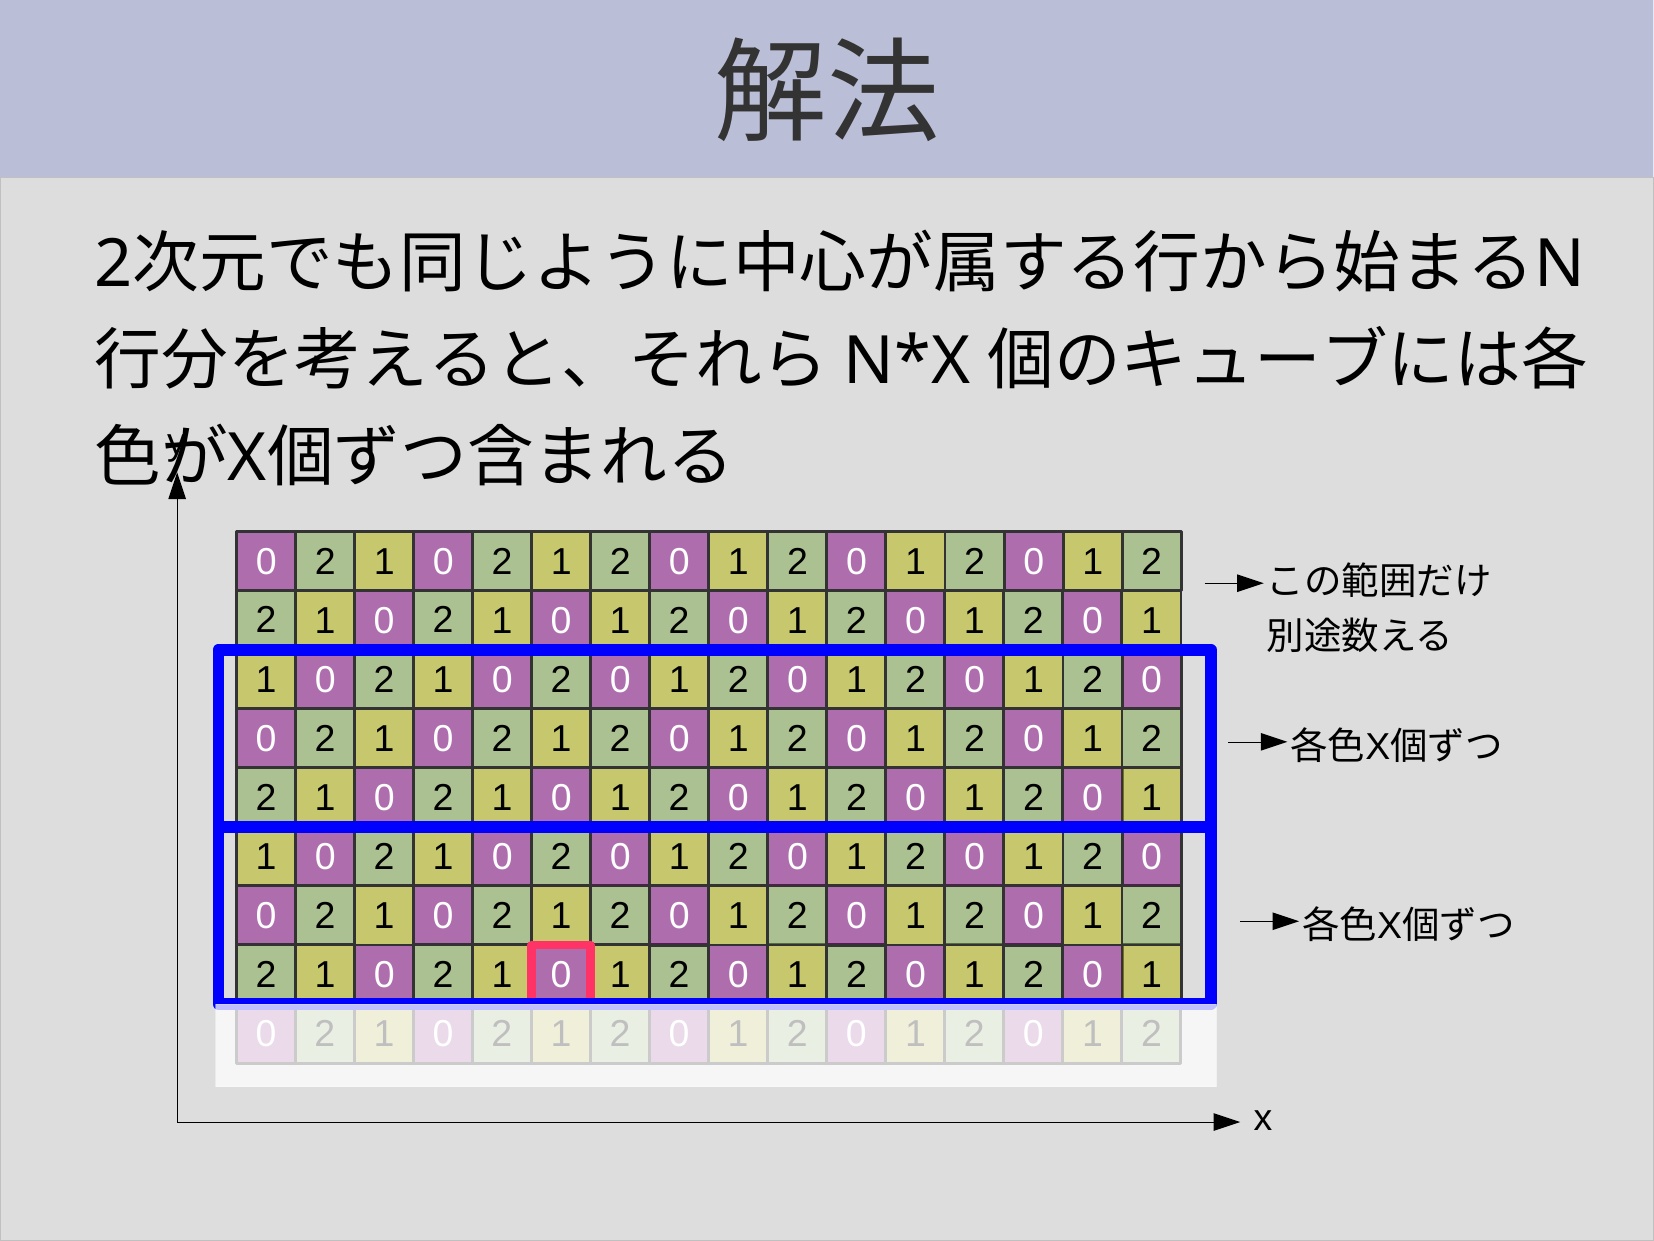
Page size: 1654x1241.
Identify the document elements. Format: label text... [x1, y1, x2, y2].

text_box 0 [708, 768, 767, 821]
text_box 0 [1003, 886, 1062, 946]
text_box 2 [944, 887, 1003, 946]
text_box x [1238, 1088, 1288, 1182]
text_box [215, 1004, 1217, 1087]
text_box 2 [355, 656, 414, 709]
text_box 1 [944, 591, 1003, 644]
text_box 0 [414, 709, 473, 768]
text_box 2 [1003, 591, 1062, 644]
text_box 1 [1121, 768, 1182, 821]
text_box 1 [767, 768, 826, 821]
text_box 0 [414, 531, 473, 591]
text_box 1 [1003, 833, 1062, 886]
text_box 0 [649, 709, 708, 768]
list 2次元でも同じように中心が属する行から始まるN行分を考えると、それら N*X 個のキューブには各色がX個ずつ含まれる [82, 197, 1601, 422]
text_box 1 [885, 531, 945, 591]
text_box 0 [826, 531, 885, 591]
text_box 0 [355, 767, 414, 821]
text_box 1 [355, 886, 414, 945]
text_box 0 [414, 886, 473, 945]
text_box 1 [708, 886, 767, 946]
text_box 2 [590, 531, 649, 591]
text_box 各色X個ずつ [1287, 888, 1530, 945]
text_box 1 [236, 833, 296, 886]
text_box 2 [473, 886, 532, 944]
text_box 2 [1121, 709, 1182, 768]
text_box 0 [1003, 709, 1062, 768]
text_box 2 [236, 768, 296, 821]
text_box 2 [296, 886, 355, 944]
text_box 2 [708, 656, 767, 709]
text_box y [152, 413, 201, 473]
text_box 1 [296, 591, 355, 644]
text_box 0 [590, 656, 649, 709]
text_box 1 [590, 591, 649, 644]
text_box 0 [885, 768, 944, 821]
text_box 各色X個ずつ [1275, 708, 1518, 766]
text_box 1 [532, 709, 590, 767]
text_box 0 [355, 591, 414, 644]
text_box 1 [355, 709, 414, 767]
text_box 1 [649, 833, 708, 886]
text_box 1 [885, 886, 944, 946]
text_box 2 [296, 709, 355, 767]
text_box 1 [355, 531, 414, 591]
text_box 1 [1003, 656, 1062, 709]
text_box 1 [590, 944, 649, 998]
text_box 1 [944, 946, 1003, 998]
text_box 2 [236, 945, 296, 998]
text_box 1 [944, 768, 1003, 821]
text_box 2 [1003, 946, 1062, 998]
text_box 1 [473, 591, 532, 644]
text_box 2 [944, 709, 1003, 768]
text_box 2 [296, 531, 355, 591]
text_box 0 [296, 833, 355, 886]
text_box 2 [826, 768, 885, 821]
text_box 2 [826, 946, 885, 998]
text_box 2 [414, 768, 473, 821]
text_box 0 [826, 709, 885, 768]
text_box 1 [1062, 886, 1121, 946]
text_box 0 [1122, 656, 1182, 709]
text_box 2 [473, 709, 532, 767]
text_box 2 [1121, 886, 1182, 946]
text_box 1 [473, 944, 532, 998]
text_box 0 [708, 591, 767, 644]
text_box 0 [649, 886, 708, 946]
text_box 1 [1063, 531, 1122, 591]
text_box 0 [1062, 946, 1121, 998]
text_box 0 [826, 886, 885, 946]
text_box 2 [1062, 656, 1122, 709]
text_box 2 [826, 591, 885, 644]
text_box 0 [473, 656, 532, 709]
text_box 1 [708, 531, 767, 591]
text_box 1 [296, 767, 355, 821]
text_box 2 [590, 887, 649, 944]
text_box 1 [414, 656, 473, 709]
text_box 0 [355, 945, 414, 998]
text_box 2 [414, 945, 473, 998]
text_box 1 [1062, 709, 1121, 768]
text_box 0 [1062, 768, 1121, 821]
text_box 0 [767, 656, 826, 709]
text_box 0 [1122, 833, 1182, 887]
text_box 0 [1062, 591, 1121, 644]
text_box 1 [885, 709, 944, 768]
text_box 2 [473, 531, 532, 591]
text_box 2 [767, 887, 826, 946]
text_box 2 [649, 768, 708, 821]
title 解法 [121, 20, 1534, 148]
text_box 2 [767, 709, 826, 768]
text_box 2 [767, 531, 826, 591]
text_box 0 [532, 767, 590, 821]
text_box 1 [296, 944, 355, 998]
text_box 0 [1004, 531, 1063, 591]
text_box 1 [826, 833, 885, 886]
text_box 1 [590, 767, 649, 821]
text_box 0 [649, 531, 708, 591]
text_box 2 [1062, 833, 1122, 886]
text_box 0 [944, 833, 1004, 887]
text_box 0 [885, 591, 944, 644]
text_box 1 [236, 656, 296, 709]
text_box 0 [531, 945, 591, 998]
text_box 2 [708, 833, 767, 886]
text_box 2 [532, 833, 590, 886]
text_box 0 [236, 886, 296, 945]
text_box 0 [473, 833, 532, 886]
text_box 0 [590, 833, 650, 887]
text_box 1 [1121, 946, 1182, 998]
text_box この範囲だけ 別途数える [1251, 544, 1507, 634]
text_box 2 [414, 591, 473, 644]
text_box 2 [885, 833, 944, 886]
text_box 2 [649, 946, 708, 998]
text_box 2 [649, 591, 708, 644]
text_box 0 [885, 946, 944, 998]
text_box 2 [885, 656, 944, 709]
text_box 2 [532, 656, 590, 709]
text_box 1 [414, 833, 473, 886]
text_box 1 [532, 886, 590, 945]
text_box 1 [708, 709, 767, 768]
text_box 2 [1003, 768, 1062, 821]
text_box 2 [945, 531, 1004, 591]
text_box 0 [236, 709, 296, 768]
text_box 1 [826, 656, 885, 709]
text_box 1 [473, 767, 532, 821]
text_box 2 [236, 591, 296, 644]
text_box 1 [649, 656, 708, 709]
text_box 0 [236, 531, 296, 591]
text_box 2 [355, 833, 414, 886]
text_box 0 [532, 591, 590, 644]
text_box 2 [1122, 531, 1182, 591]
text_box 0 [944, 656, 1003, 709]
text_box 0 [296, 656, 355, 709]
text_box 1 [532, 531, 590, 591]
text_box 0 [708, 946, 767, 998]
text_box 0 [767, 833, 827, 887]
text_box 1 [767, 591, 826, 644]
text_box 2 [590, 709, 649, 767]
text_box 1 [1121, 591, 1181, 644]
text_box 1 [767, 946, 826, 998]
